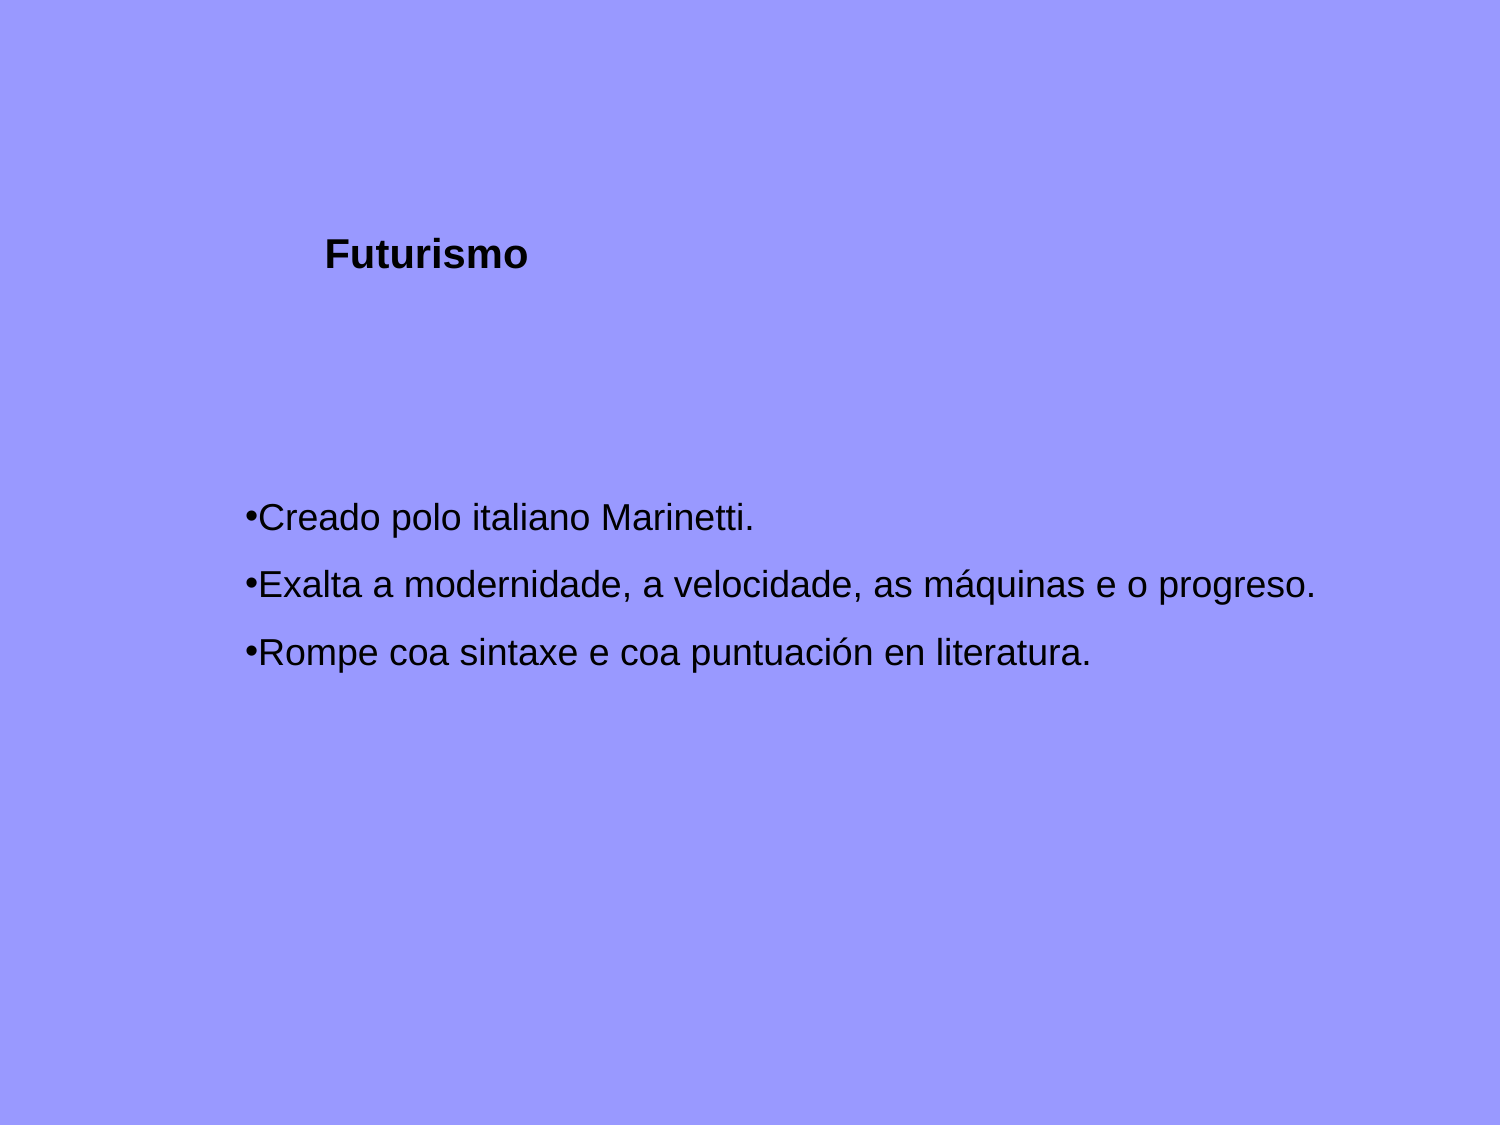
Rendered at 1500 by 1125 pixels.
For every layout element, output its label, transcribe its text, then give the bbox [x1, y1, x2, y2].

text_box Creado polo italiano Marinetti. Exalta a modernidade, a velocidade, as máquinas e o progreso. Rompe coa sintaxe e coa puntuación en literatura. [230, 462, 1332, 681]
text_box Futurismo [309, 219, 544, 285]
